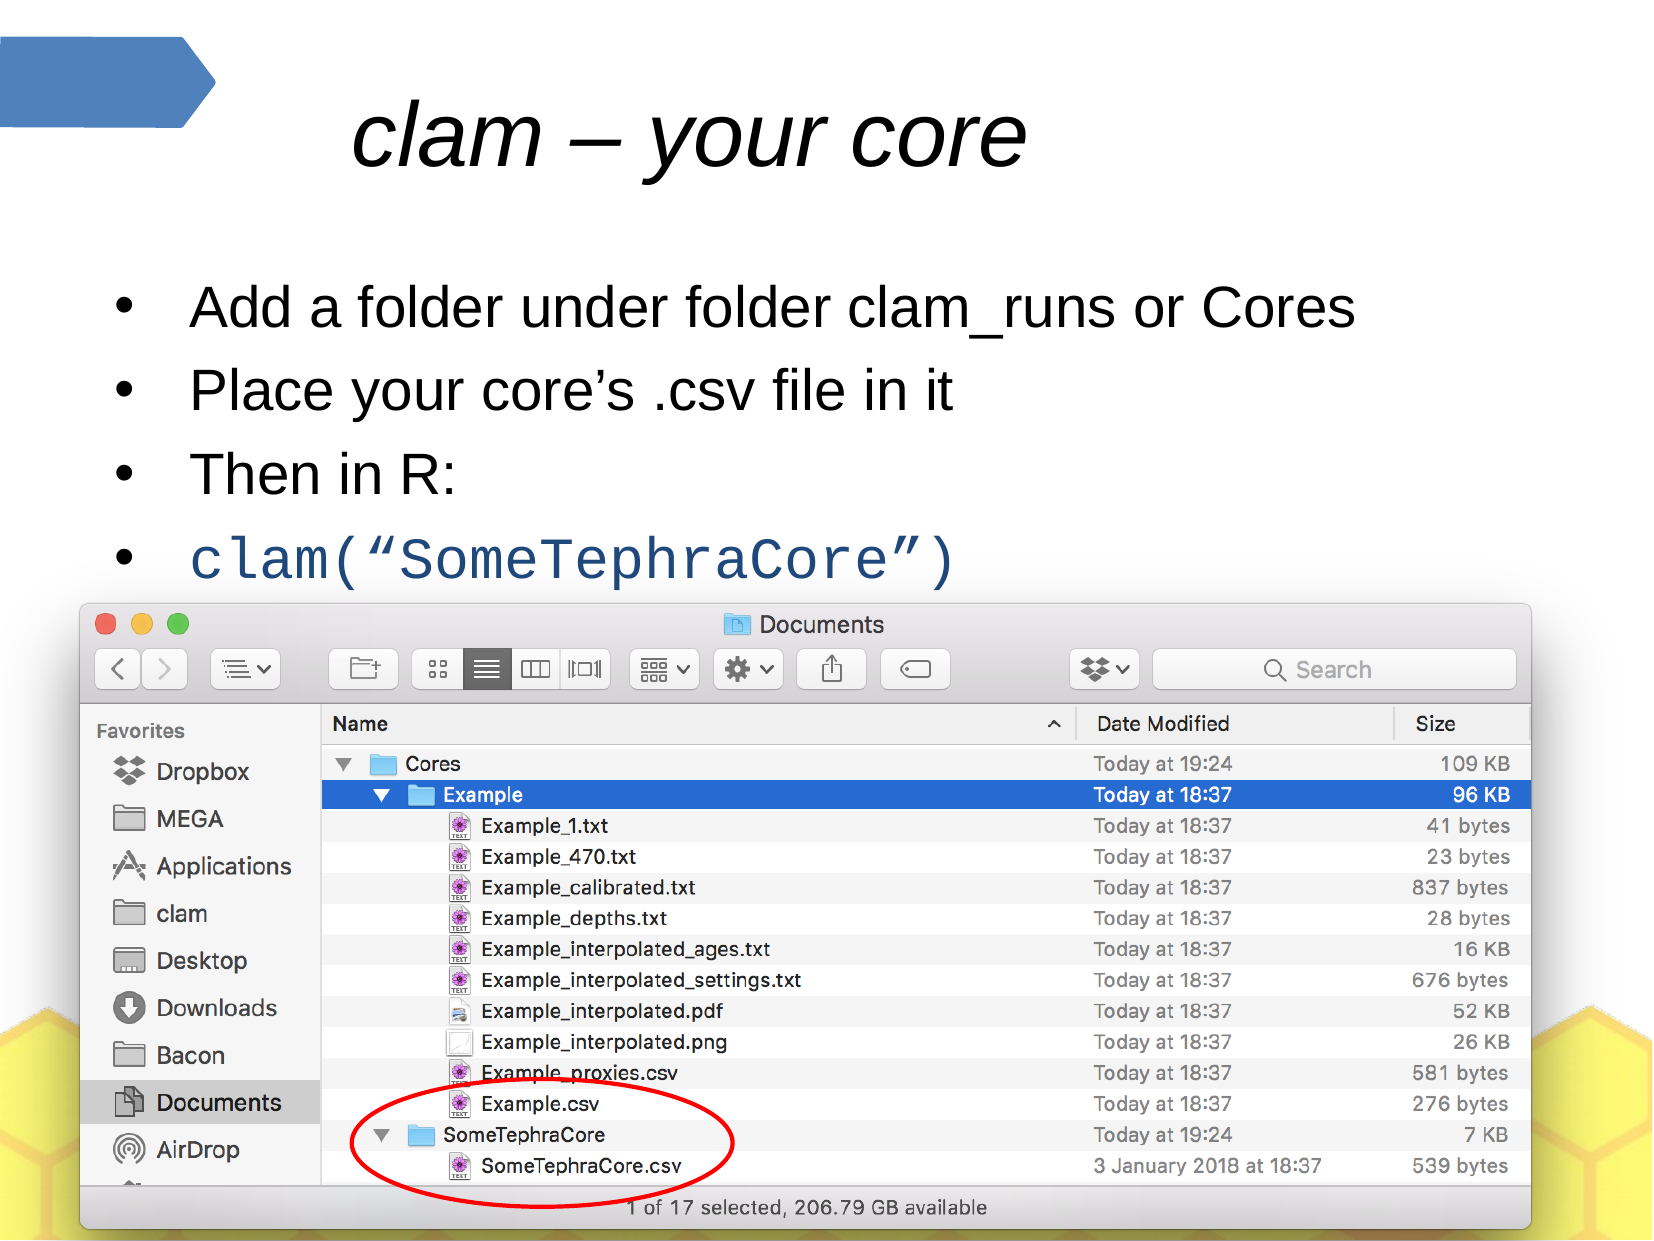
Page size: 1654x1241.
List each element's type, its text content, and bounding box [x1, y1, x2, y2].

text_box Add a folder under folder clam_runs or Cores Place your core’s .csv file in it Then in R: clam(“SomeTephraCore”) [114, 276, 1558, 545]
picture [0, 545, 1653, 1241]
text_box clam – your core [351, 21, 1560, 253]
